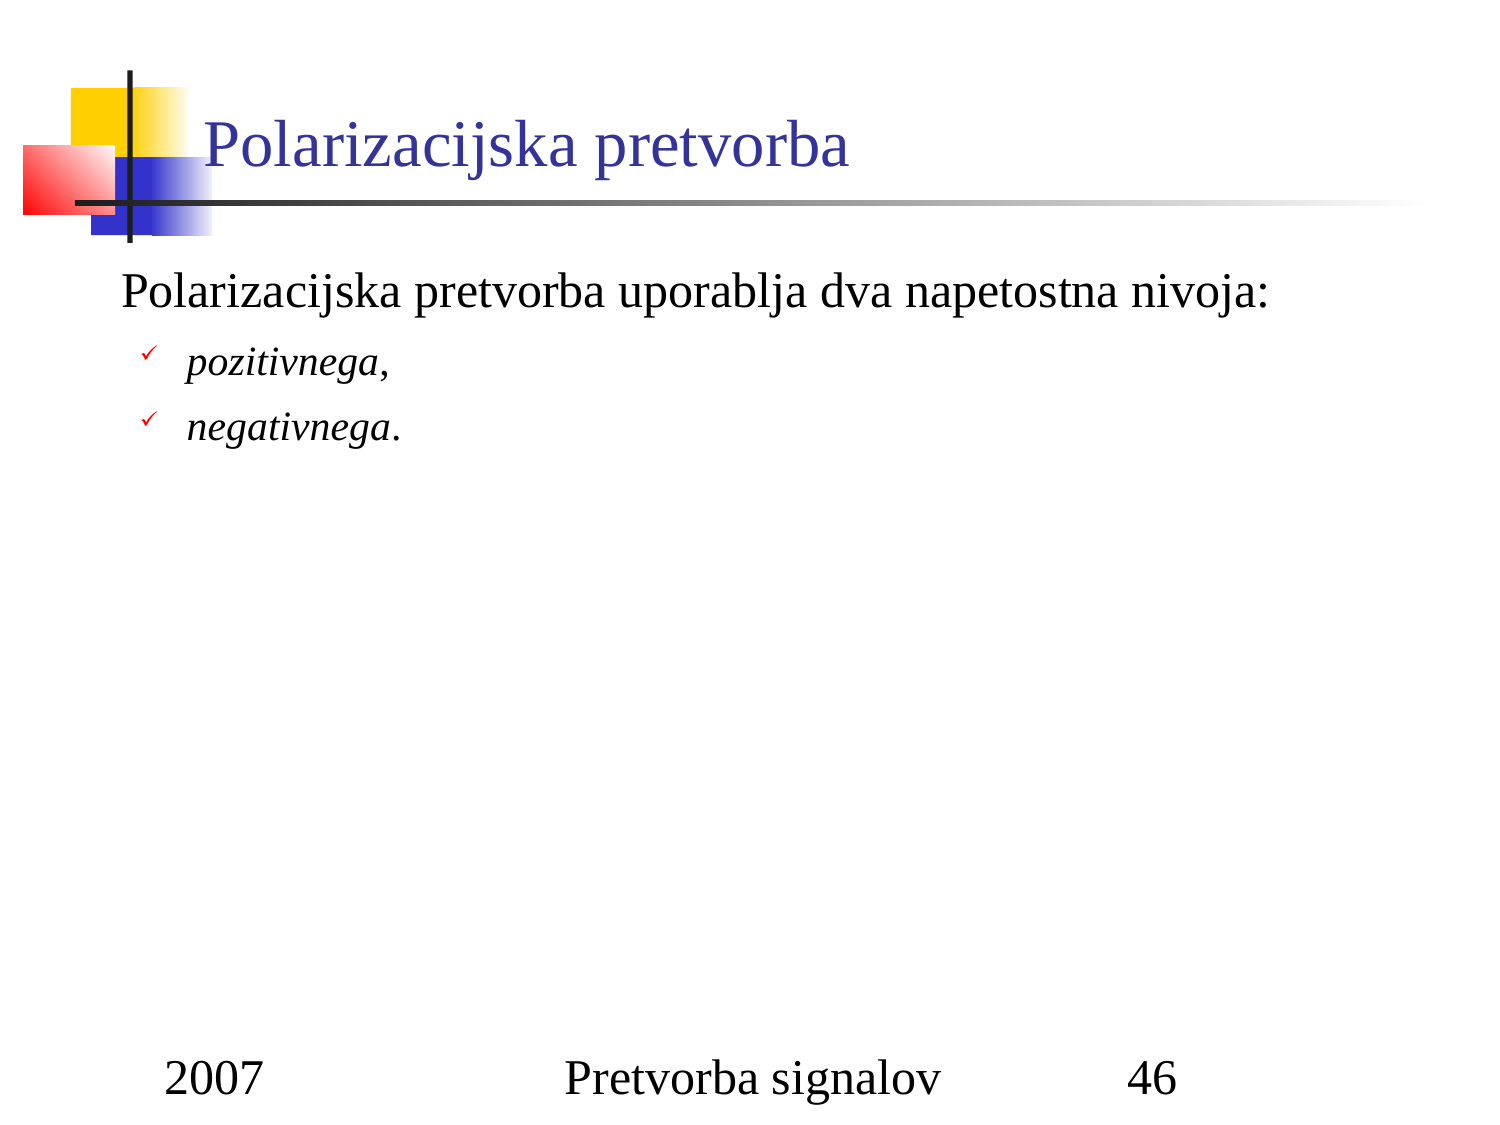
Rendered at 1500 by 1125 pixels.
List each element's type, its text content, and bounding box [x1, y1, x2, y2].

list Polarizacijska pretvorba uporablja dva napetostna nivoja: pozitivnega, negativnega. [50, 249, 1469, 916]
title Polarizacijska pretvorba [188, 92, 1468, 188]
